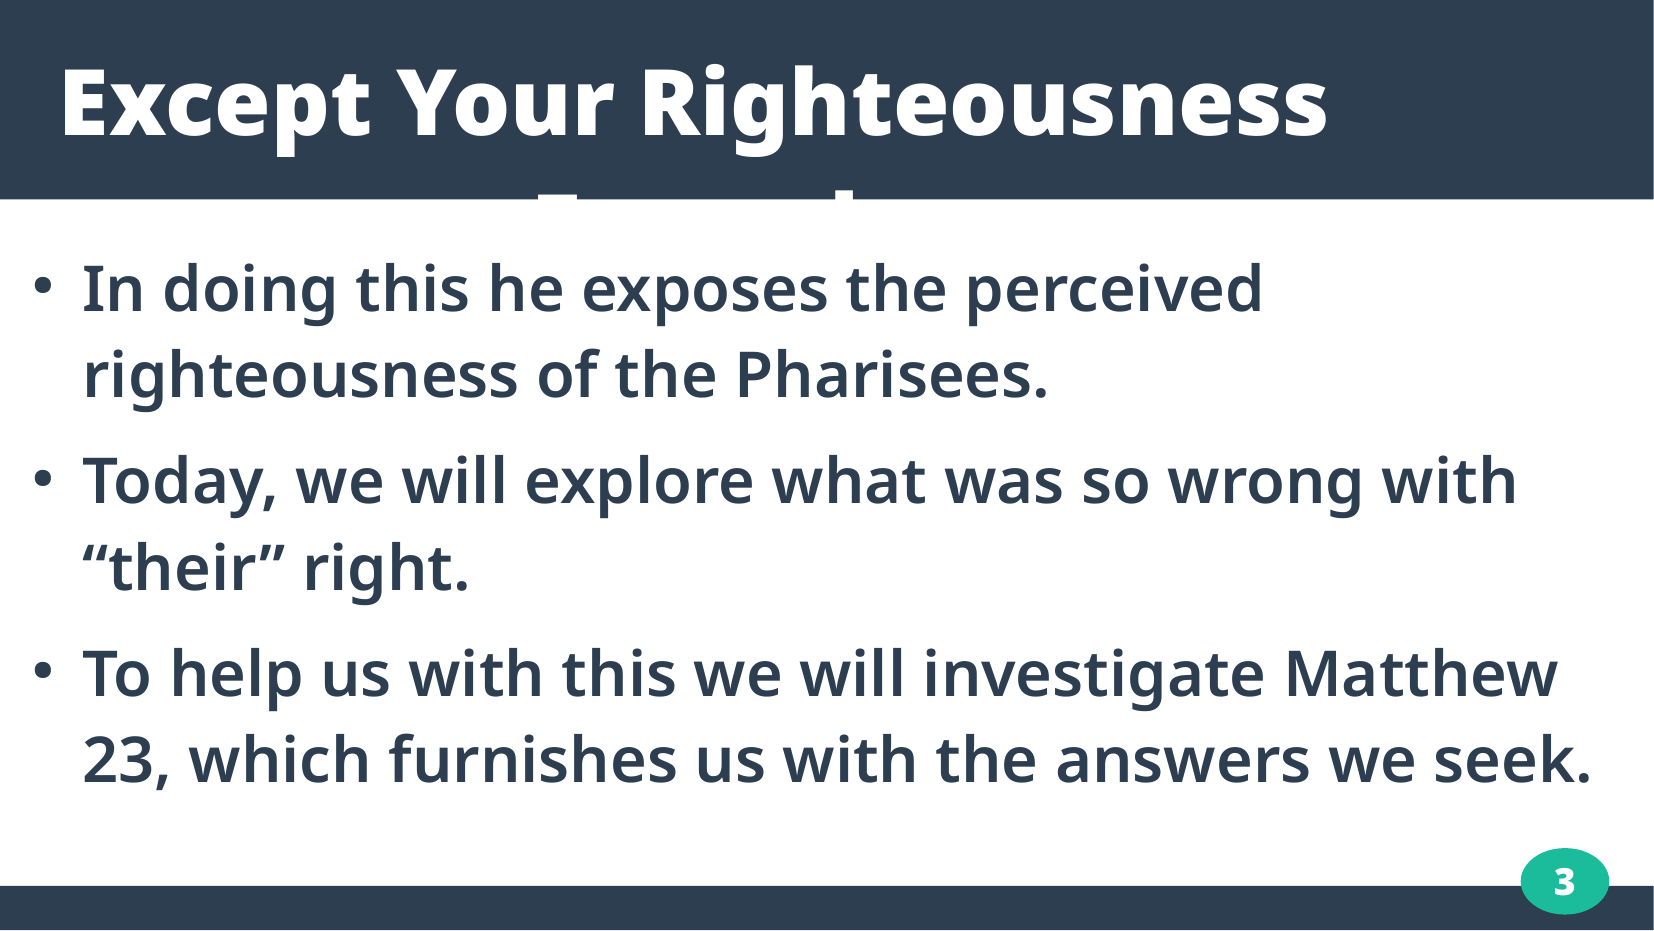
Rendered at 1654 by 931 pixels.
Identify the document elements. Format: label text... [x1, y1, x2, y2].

title Except Your Righteousness Exceed [59, 37, 1595, 155]
list In doing this he exposes the perceived righteousness of the Pharisees. Today, we will explore what was so wrong with “their” right. To help us with this we will investigate Matthew 23, which furnishes us with the answers we seek. [15, 243, 1621, 864]
